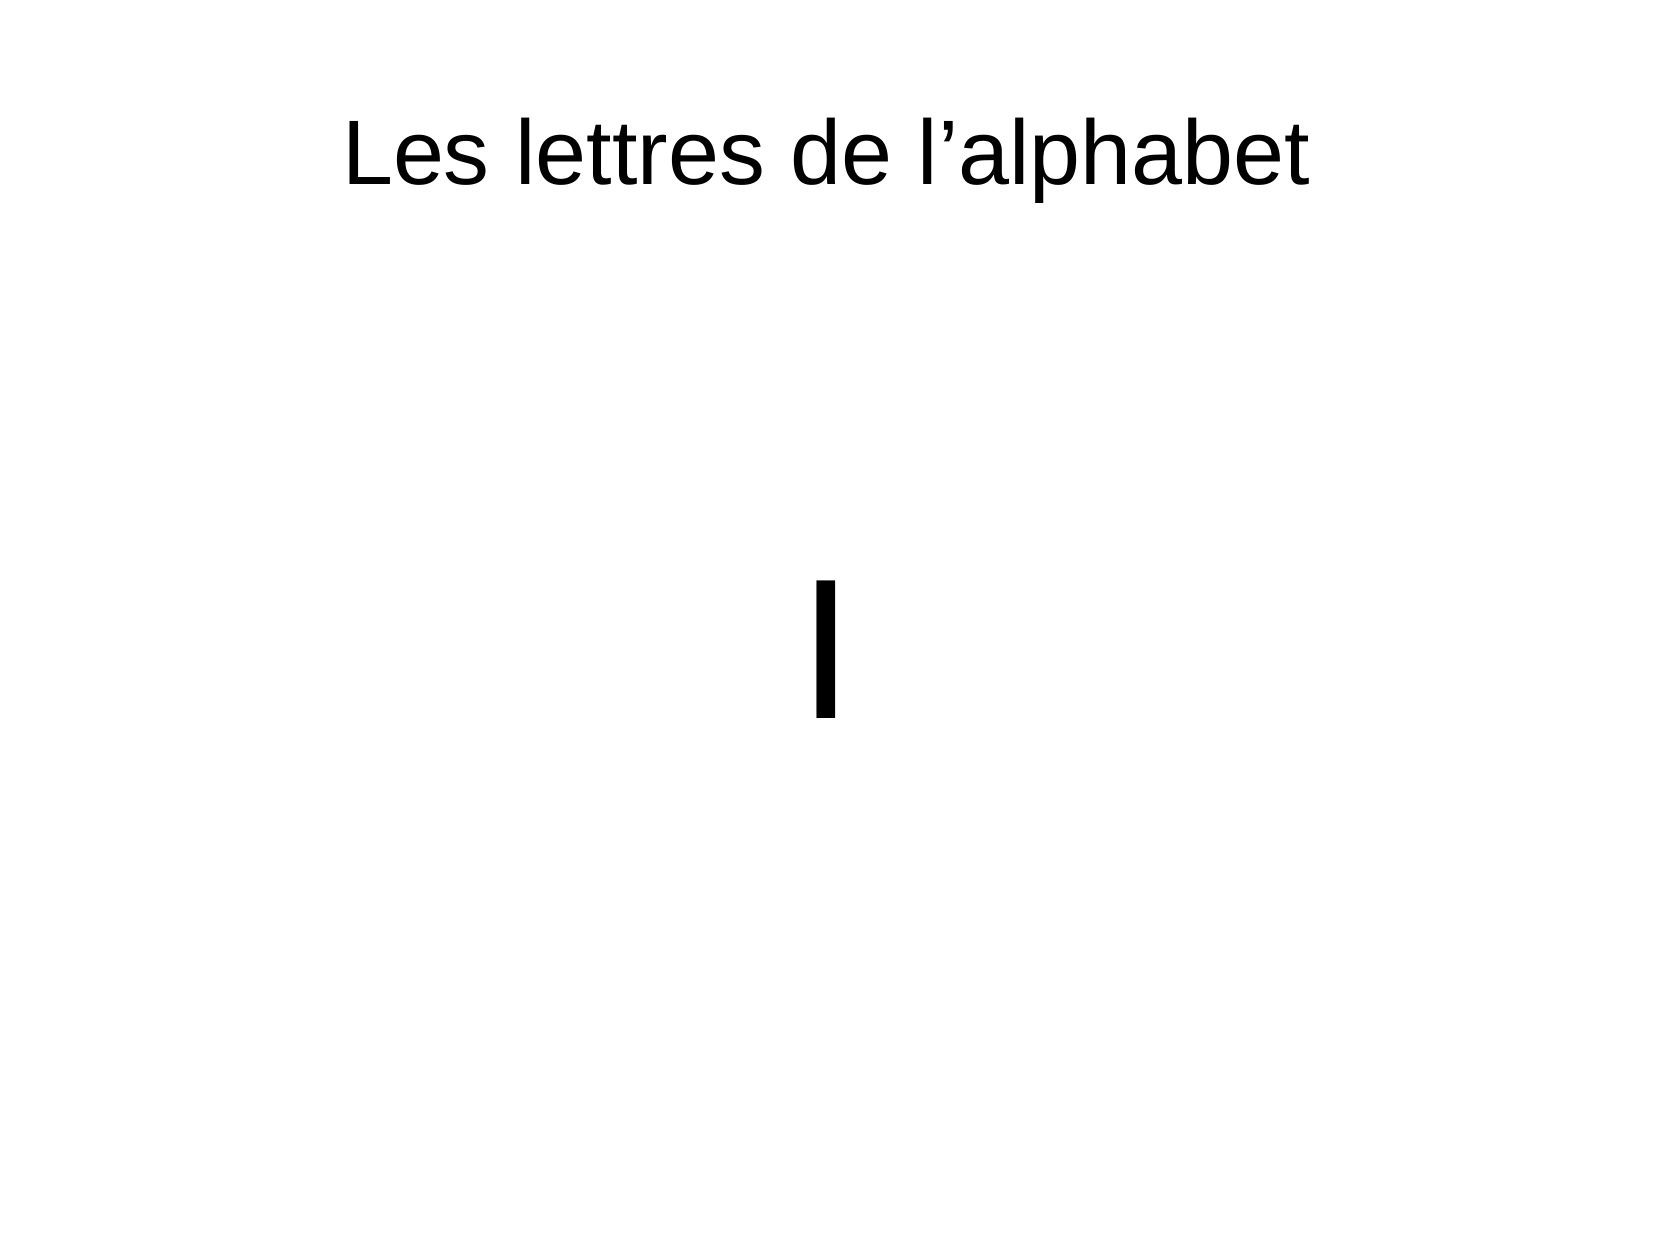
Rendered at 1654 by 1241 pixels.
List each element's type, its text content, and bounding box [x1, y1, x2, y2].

title Les lettres de l’alphabet [82, 49, 1571, 257]
subtitle I [82, 290, 1571, 1010]
